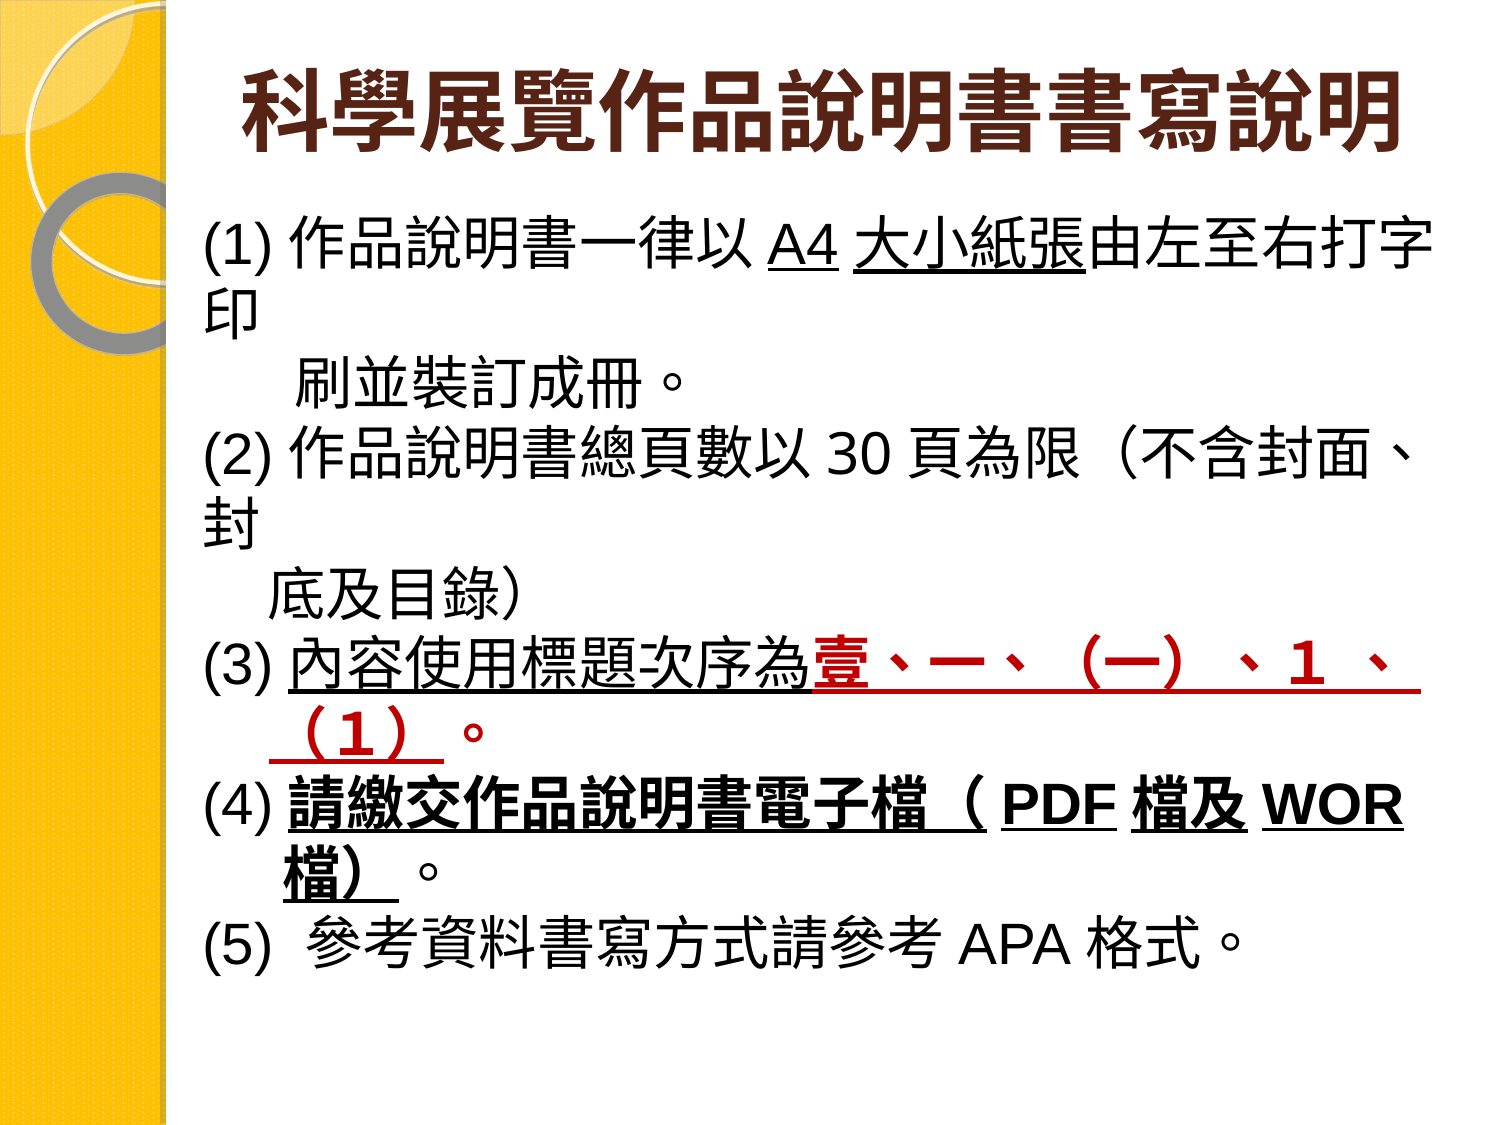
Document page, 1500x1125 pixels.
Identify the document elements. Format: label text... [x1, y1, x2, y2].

title 科學展覽作品說明書書寫說明 [225, 46, 1500, 172]
text_box (1)作品說明書一律以A4大小紙張由左至右打字印 刷並裝訂成冊。 (2)作品說明書總頁數以30頁為限（不含封面、封 底及目錄） (3)內容使用標題次序為壹、一、（一）、１ 、 （１）。 (4)請繳交作品說明書電子檔（PDF檔及WOR 檔）。 (5) 參考資料書寫方式請參考APA格式。 [187, 199, 1500, 851]
